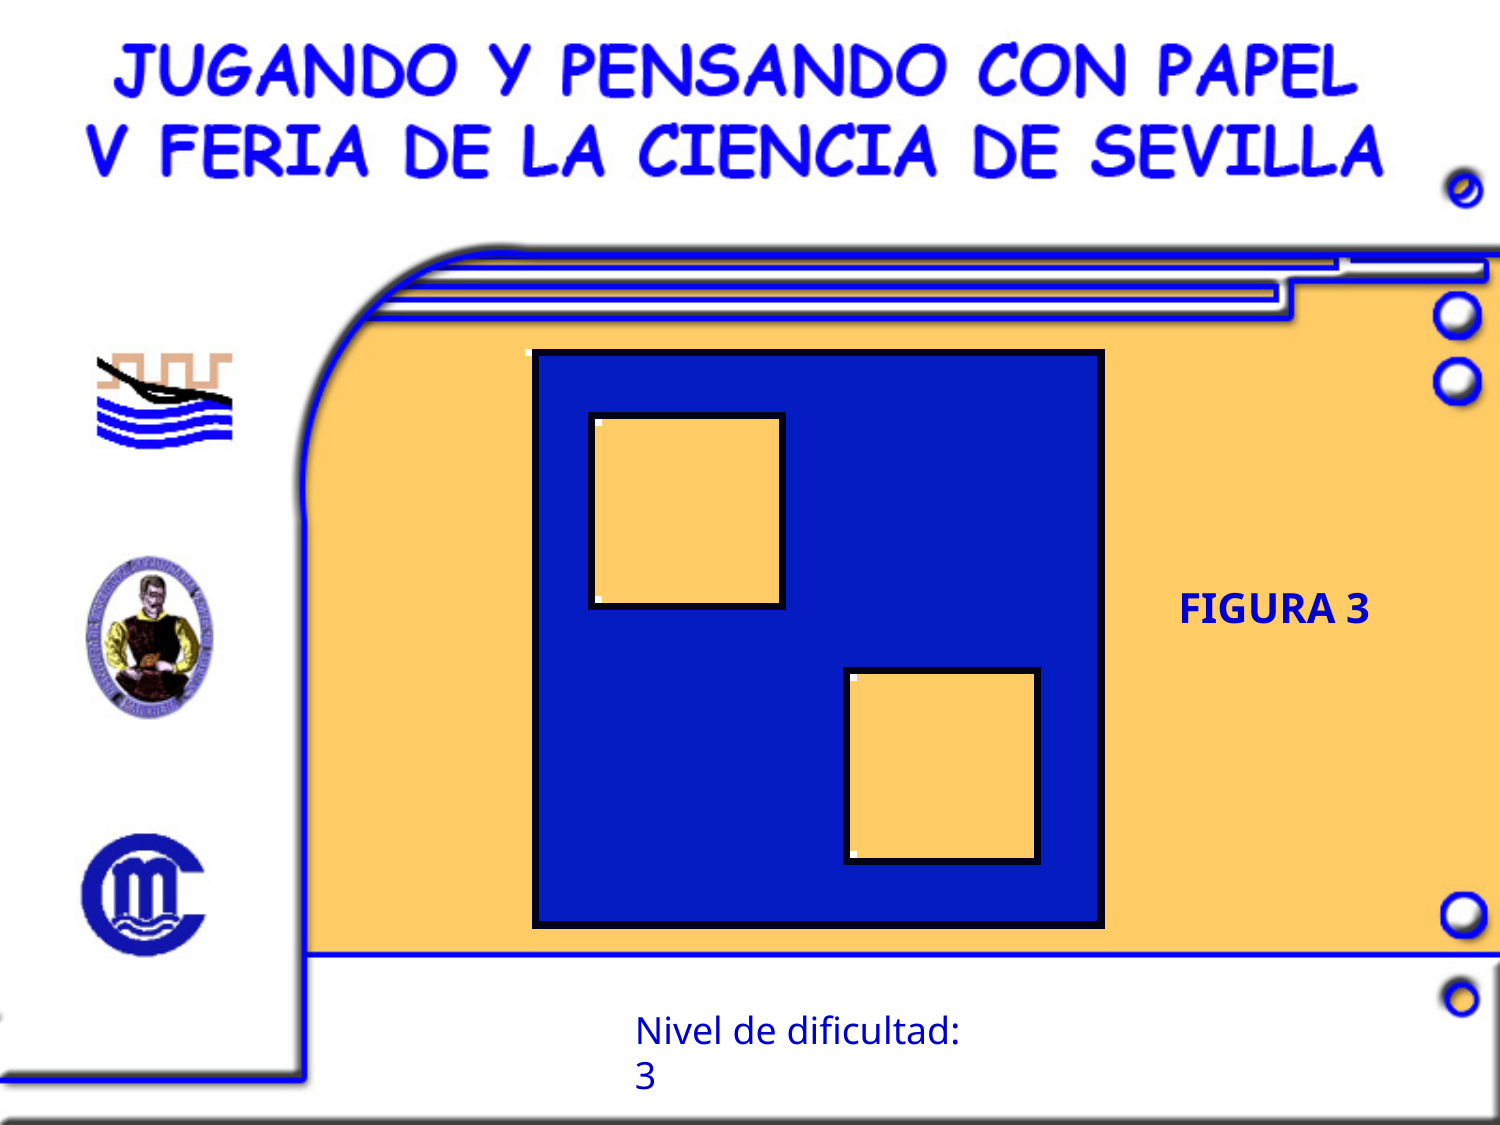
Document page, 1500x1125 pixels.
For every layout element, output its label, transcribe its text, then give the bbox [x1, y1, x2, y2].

picture [0, 0, 1500, 1125]
text_box Nivel de dificultad: 3 [620, 999, 987, 1105]
text_box FIGURA 3 [1163, 574, 1400, 640]
